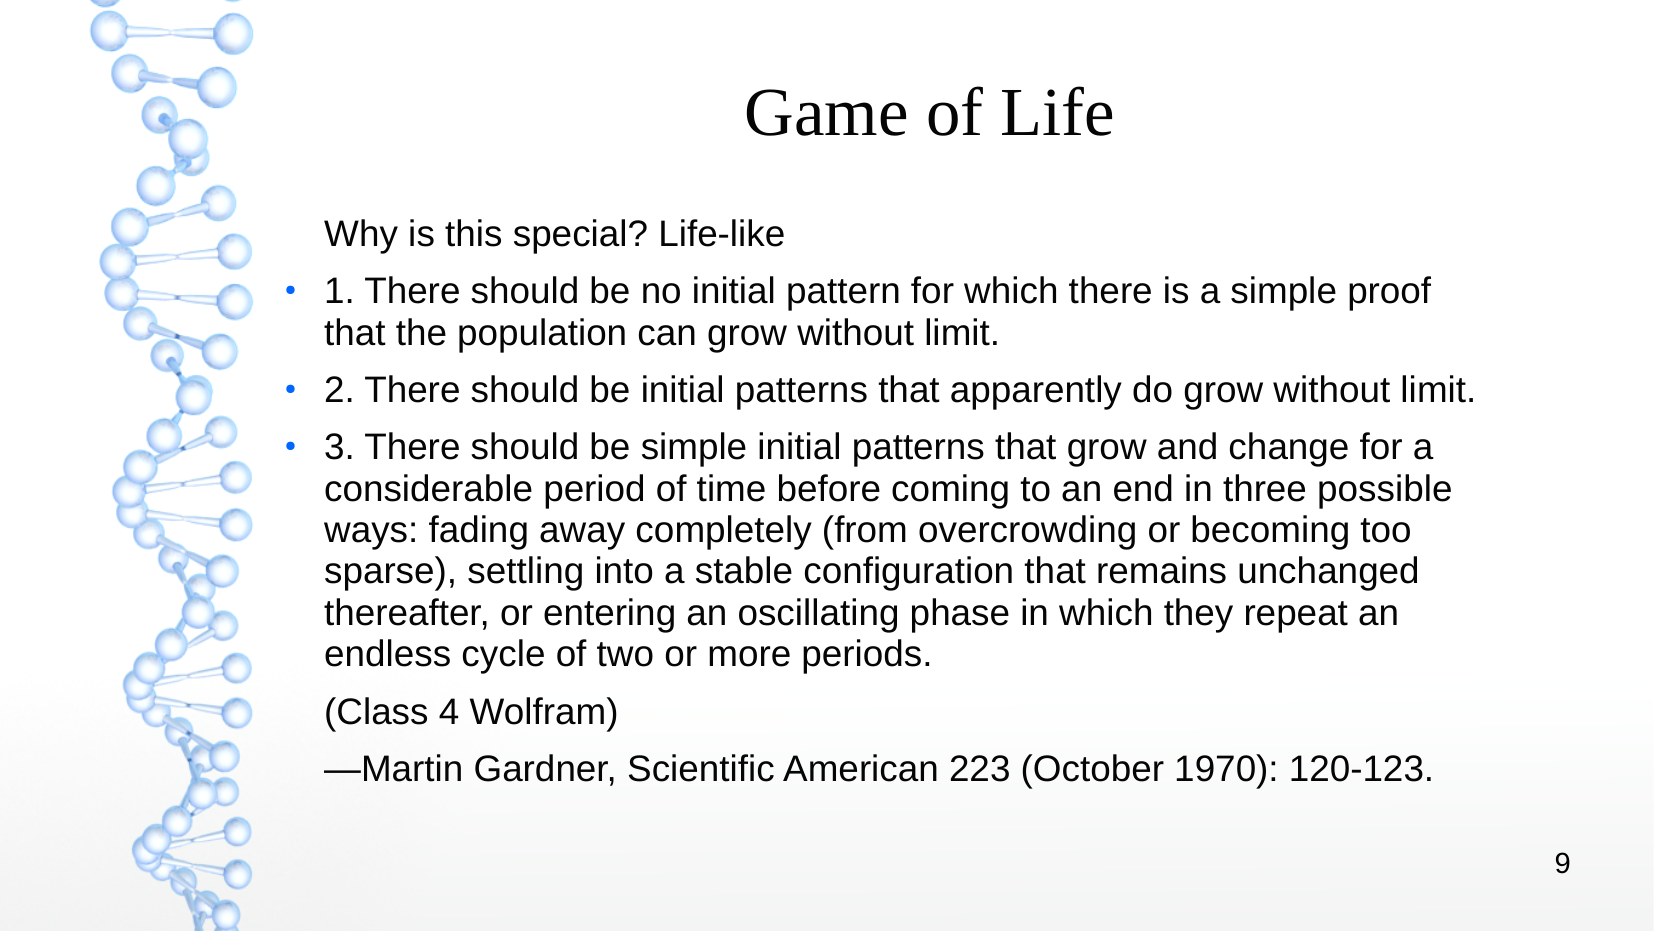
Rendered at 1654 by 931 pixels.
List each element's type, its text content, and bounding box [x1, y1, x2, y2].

list Why is this special? Life-like 1. There should be no initial pattern for which there is a simple proof that the population can grow without limit. 2. There should be initial patterns that apparently do grow without limit. 3. There should be simple initial patterns that grow and change for a considerable period of time before coming to an end in three possible ways: fading away completely (from overcrowding or becoming too sparse), settling into a stable configuration that remains unchanged thereafter, or entering an oscillating phase in which they repeat an endless cycle of two or more periods. (Class 4 Wolfram) —Martin Gardner, Scientific American 223 (October 1970): 120-123. [271, 212, 1489, 839]
title Game of Life [265, 35, 1595, 189]
picture [0, 0, 1654, 931]
